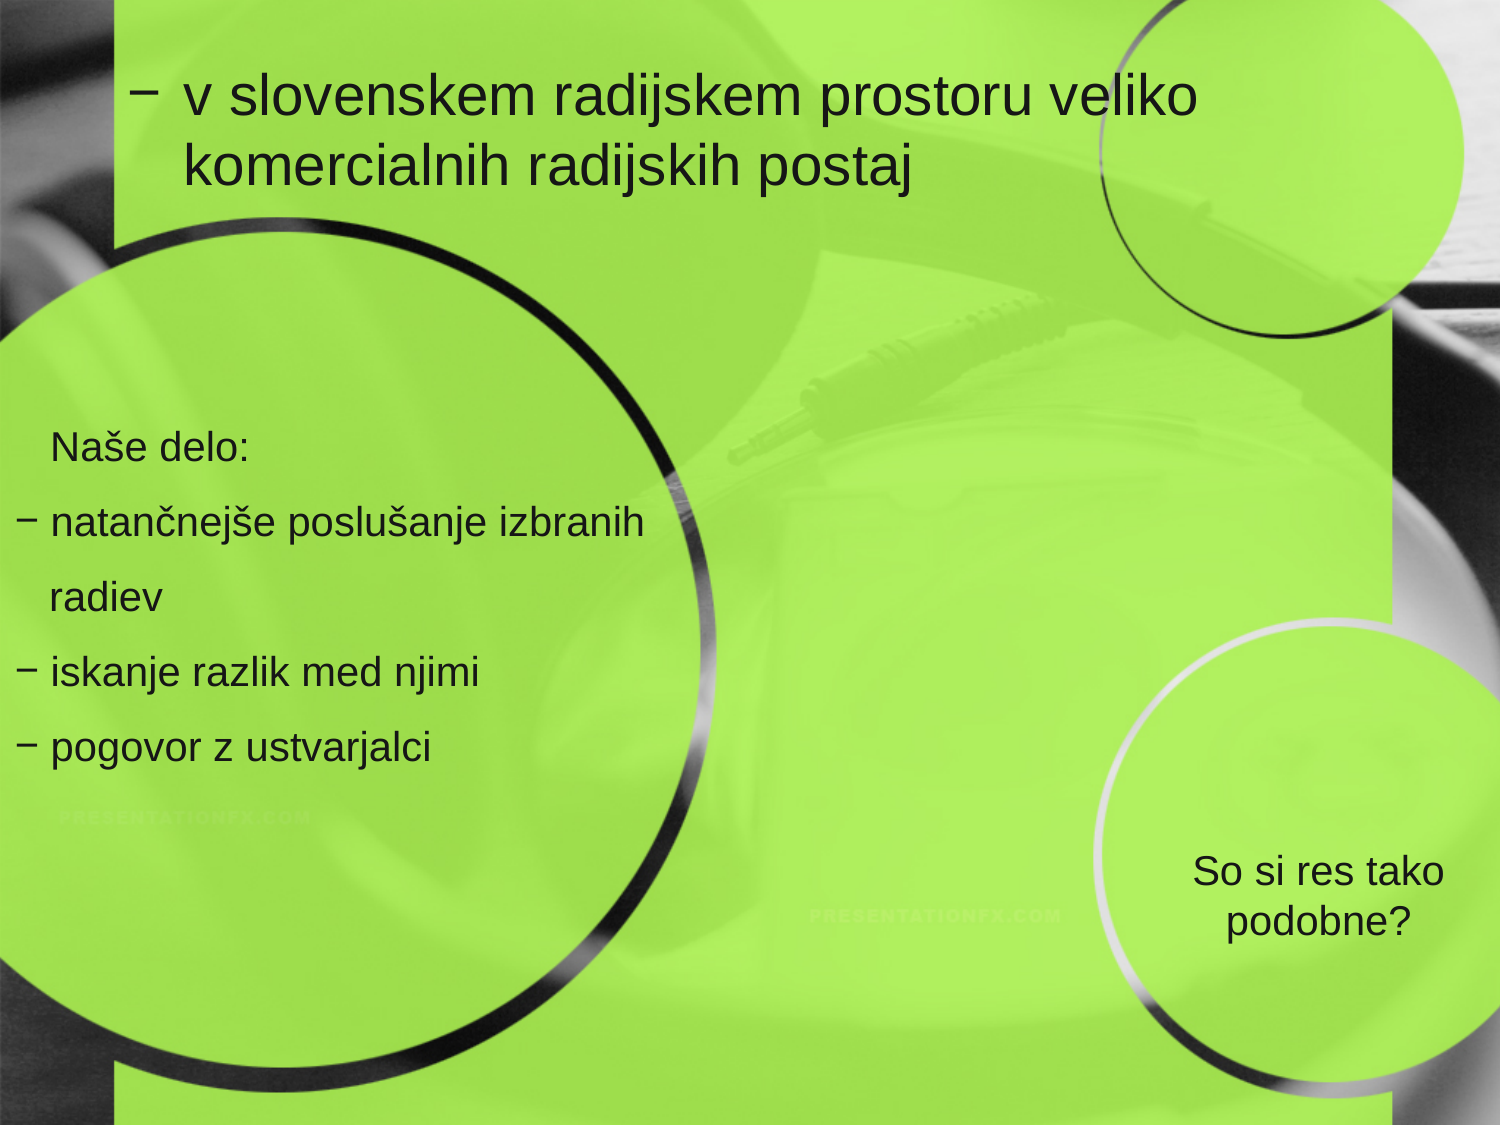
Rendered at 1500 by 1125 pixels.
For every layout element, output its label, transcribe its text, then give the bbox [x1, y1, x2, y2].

title So si res tako podobne? [1137, 812, 1500, 1026]
list v slovenskem radijskem prostoru veliko komercialnih radijskih postaj [112, 49, 1463, 300]
text_box Naše delo: natančnejše poslušanje izbranih radiev iskanje razlik med njimi pogovor z ustvarjalci [0, 387, 1101, 778]
picture [0, 0, 1500, 1125]
